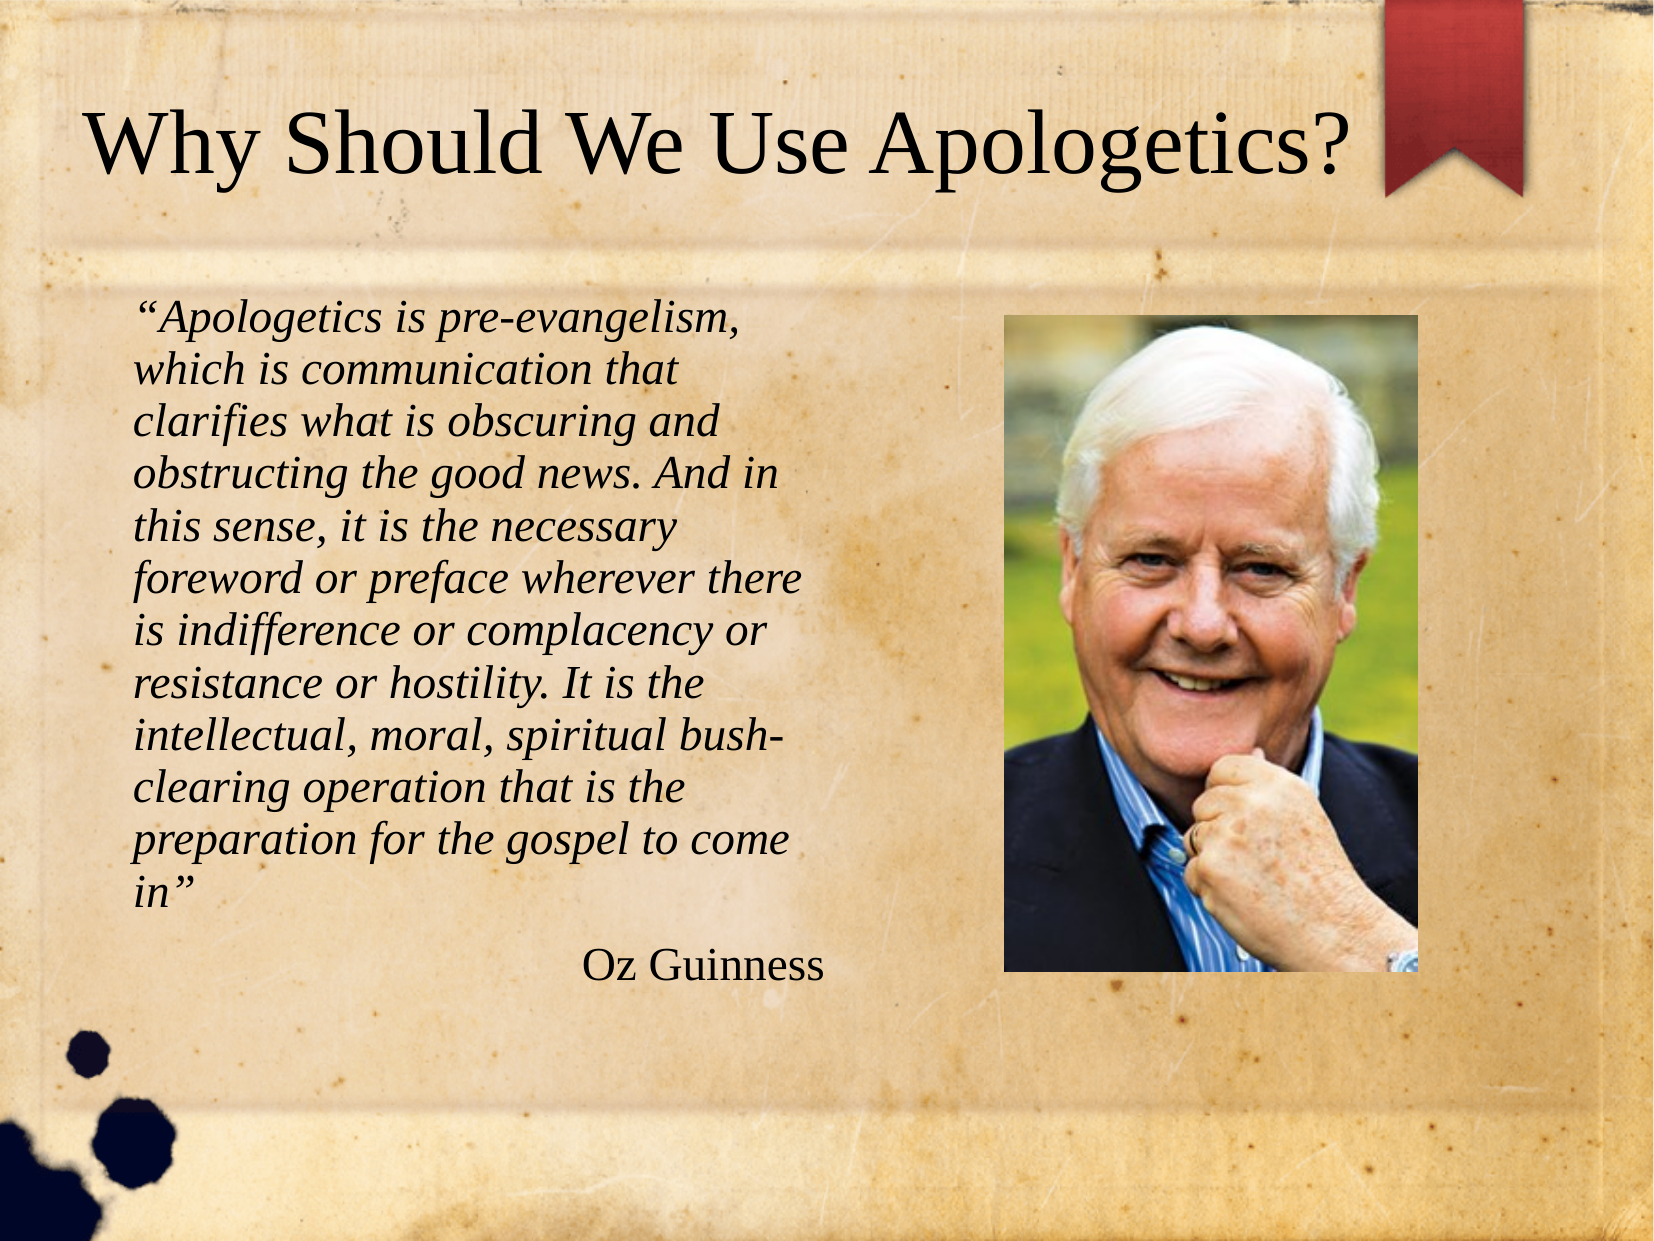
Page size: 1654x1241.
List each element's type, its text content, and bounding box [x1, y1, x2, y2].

list “Apologetics is pre-evangelism, which is communication that clarifies what is obscuring and obstructing the good news. And in this sense, it is the necessary foreword or preface wherever there is indifference or complacency or resistance or hostility. It is the intellectual, moral, spiritual bush-clearing operation that is the preparation for the gospel to come in” Oz Guinness [82, 290, 826, 1010]
title Why Should We Use Apologetics? [82, 41, 1388, 245]
picture [0, 0, 1654, 1241]
